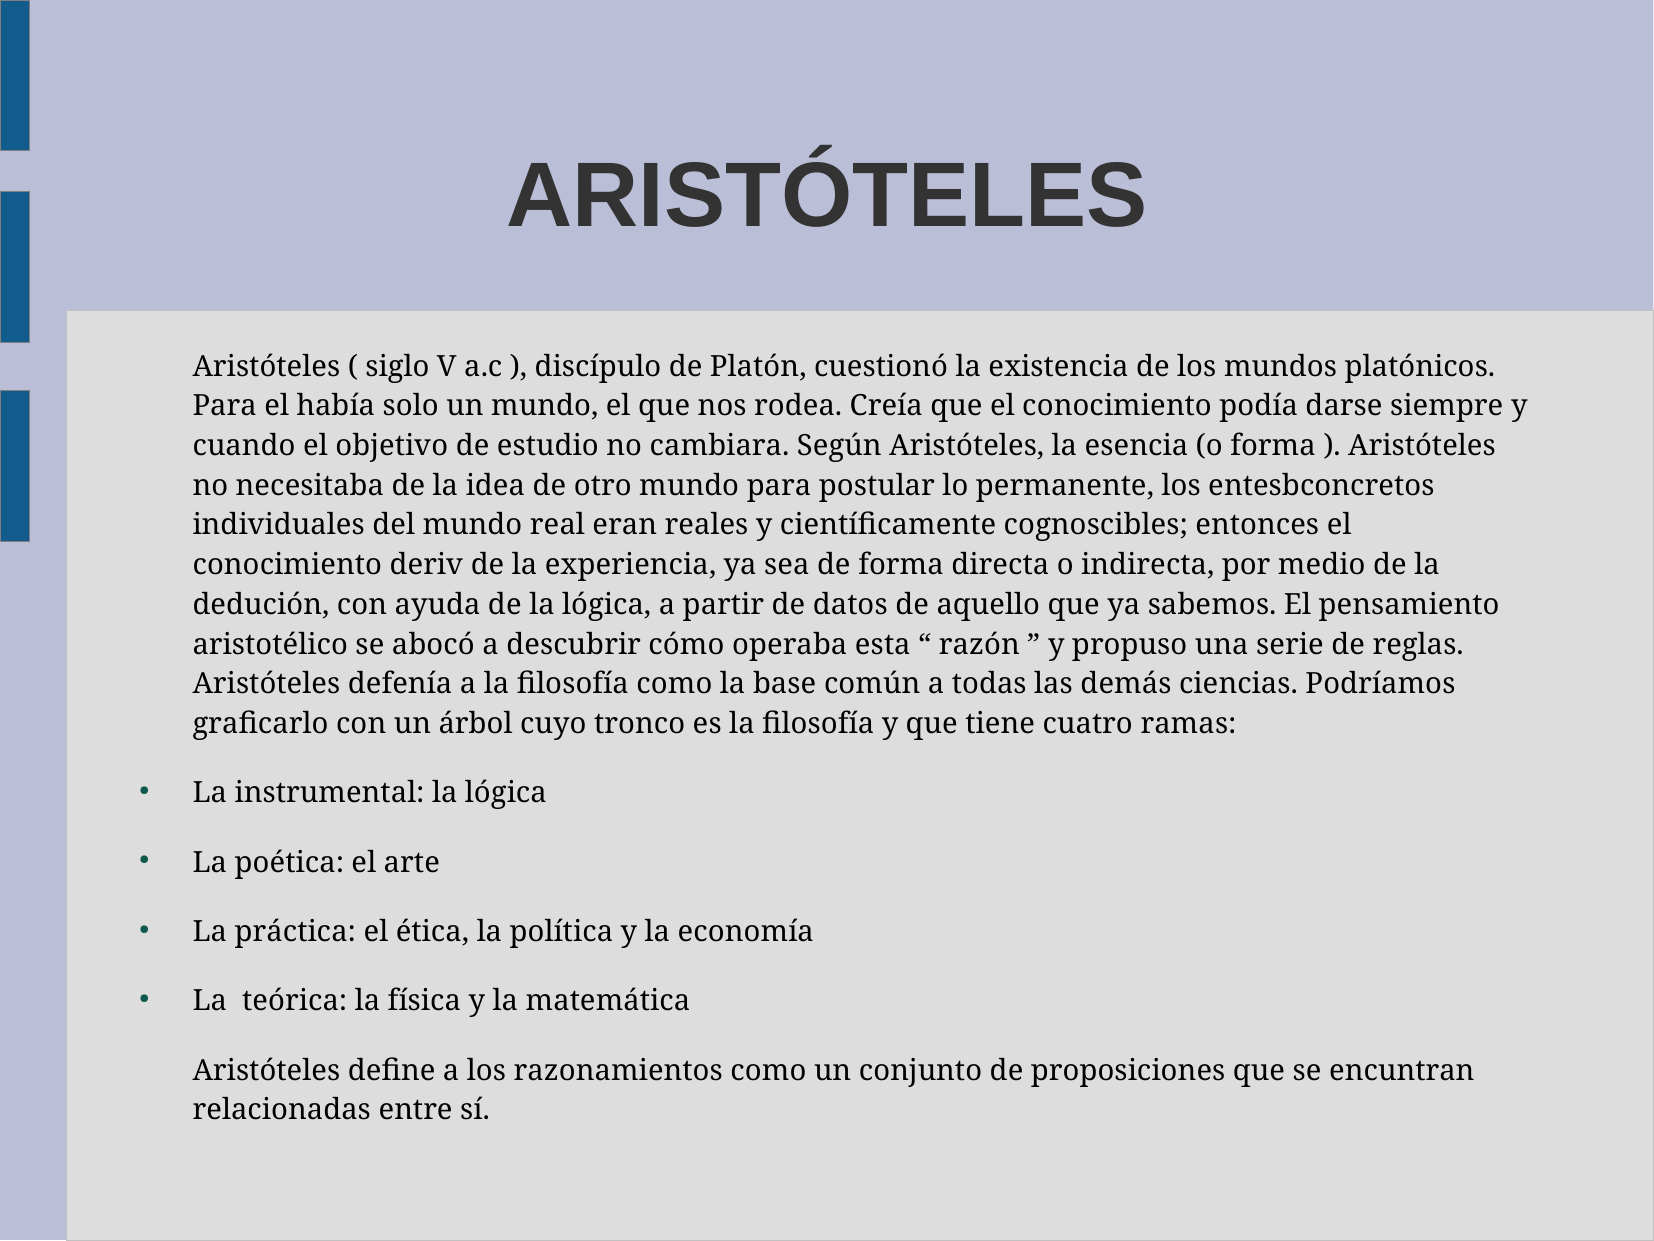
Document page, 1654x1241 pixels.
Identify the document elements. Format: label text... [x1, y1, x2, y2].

title ARISTÓTELES [121, 91, 1534, 299]
list Aristóteles ( siglo V a.c ), discípulo de Platón, cuestionó la existencia de los mundos platónicos. Para el había solo un mundo, el que nos rodea. Creía que el conocimiento podía darse siempre y cuando el objetivo de estudio no cambiara. Según Aristóteles, la esencia (o forma ). Aristóteles no necesitaba de la idea de otro mundo para postular lo permanente, los entesbconcretos individuales del mundo real eran reales y científicamente cognoscibles; entonces el conocimiento deriv de la experiencia, ya sea de forma directa o indirecta, por medio de la dedución, con ayuda de la lógica, a partir de datos de aquello que ya sabemos. El pensamiento aristotélico se abocó a descubrir cómo operaba esta “ razón ” y propuso una serie de reglas. Aristóteles defenía a la filosofía como la base común a todas las demás ciencias. Podríamos graficarlo con un árbol cuyo tronco es la filosofía y que tiene cuatro ramas: La instrumental: la lógica La poética: el arte La práctica: el ética, la política y la economía La teórica: la física y la matemática Aristóteles define a los razonamientos como un conjunto de proposiciones que se encuntran relacionadas entre sí. [121, 344, 1534, 1127]
